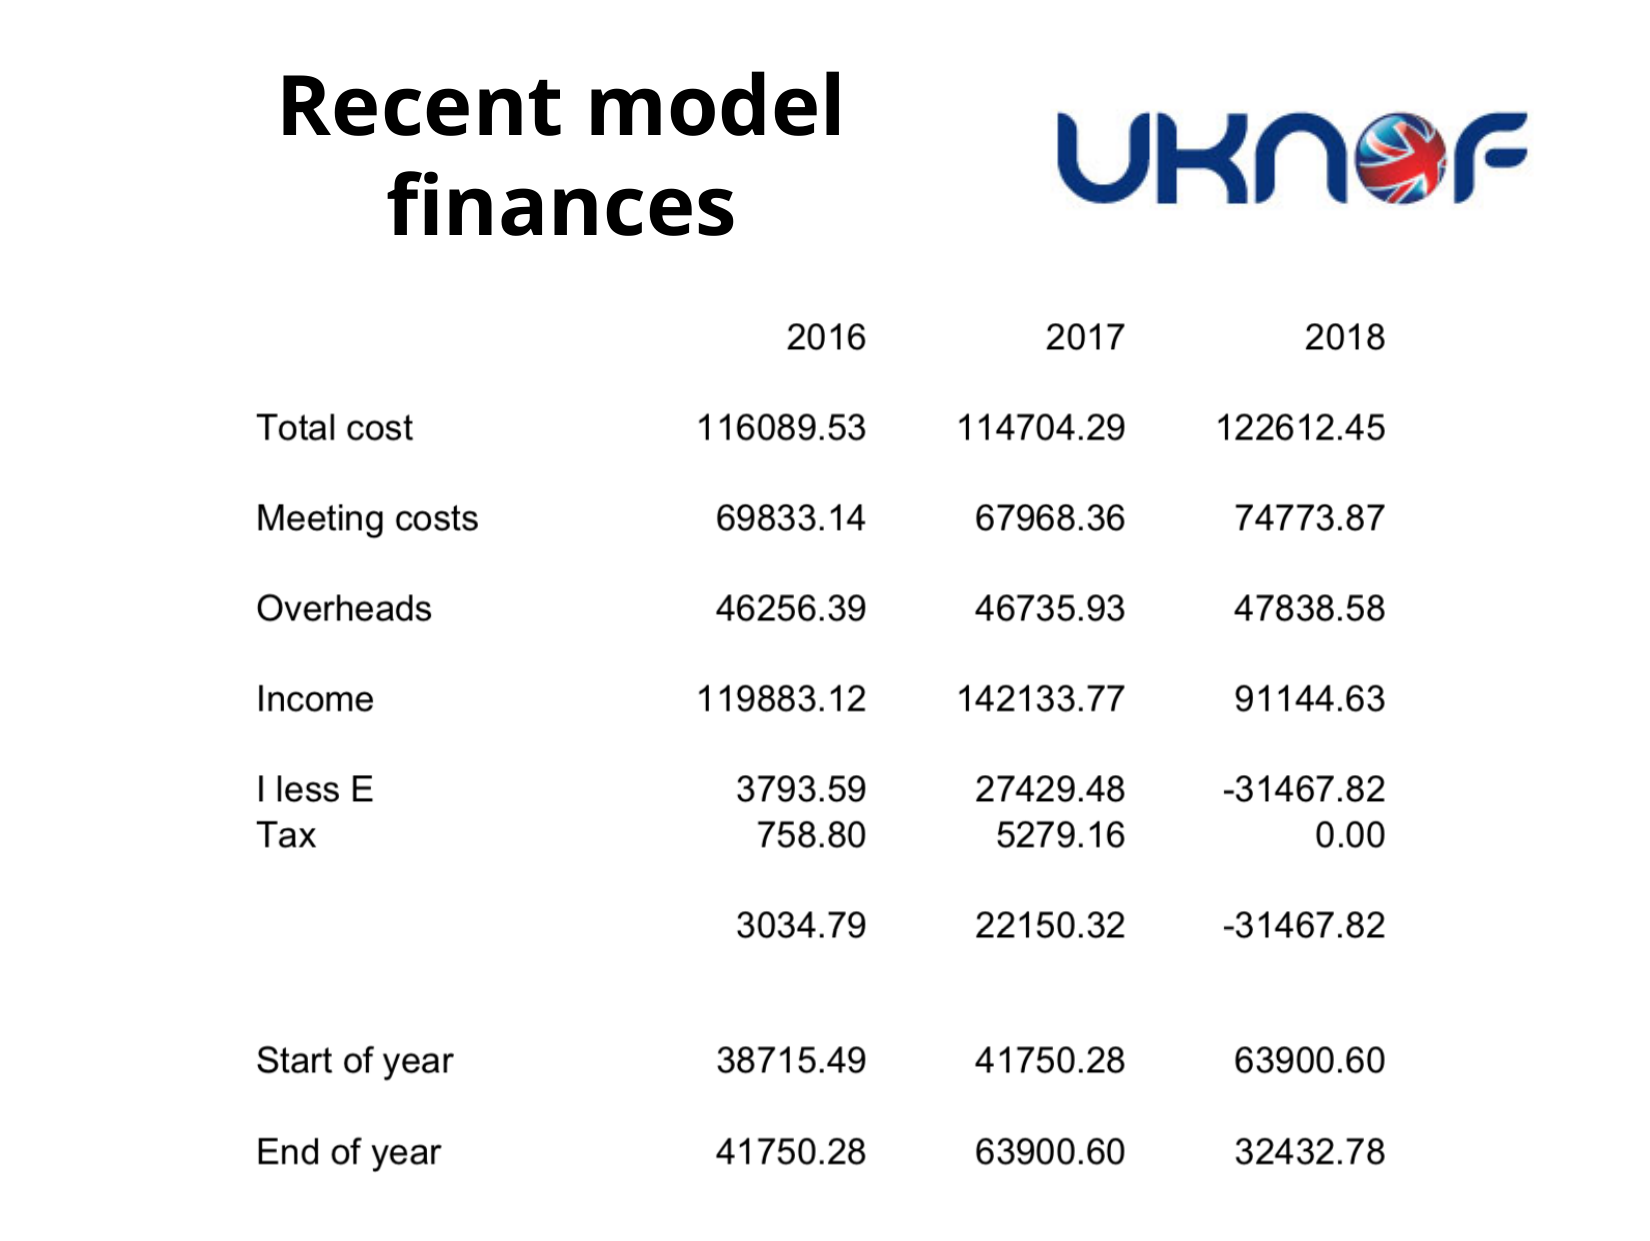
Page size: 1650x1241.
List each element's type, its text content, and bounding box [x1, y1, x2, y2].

picture [1050, 93, 1536, 225]
title Recent model finances [97, 14, 1027, 290]
picture [227, 294, 1423, 1201]
